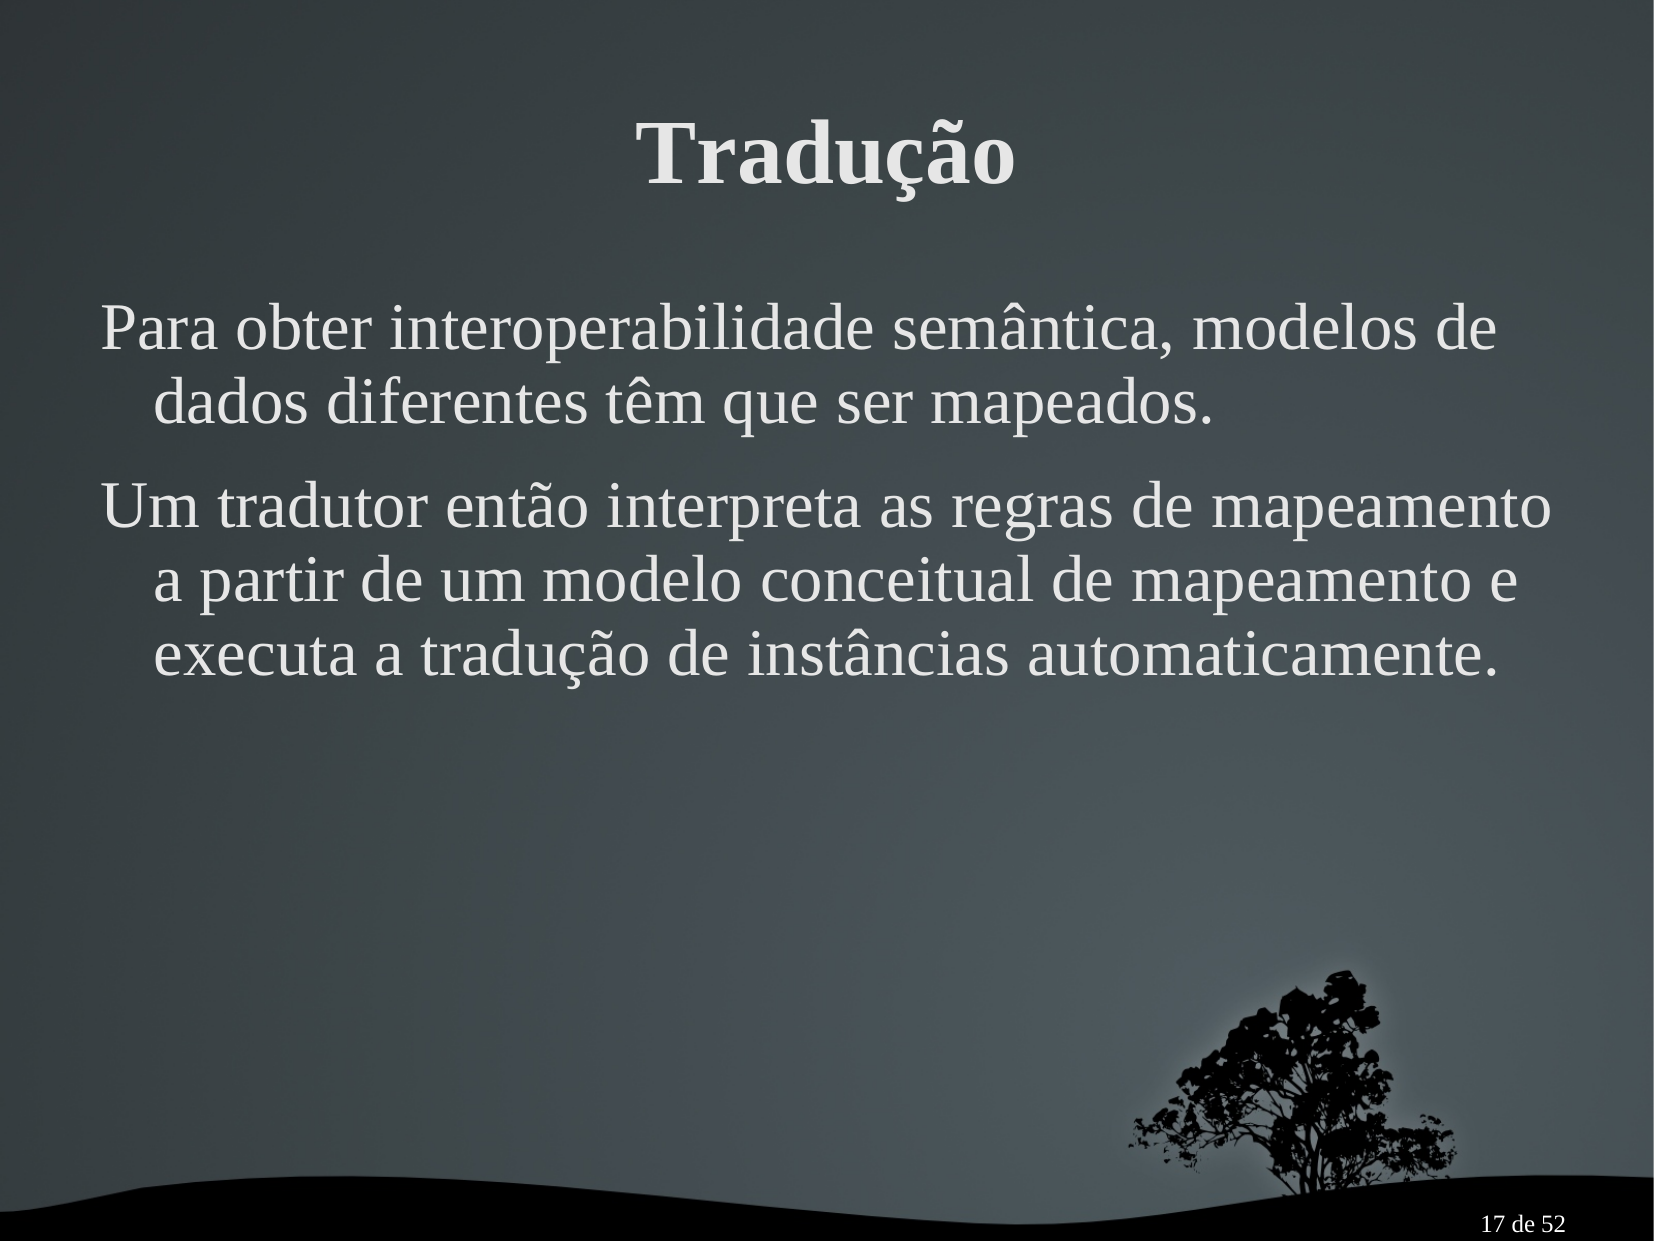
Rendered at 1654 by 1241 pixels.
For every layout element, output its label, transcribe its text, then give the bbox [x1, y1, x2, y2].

list Para obter interoperabilidade semântica, modelos de dados diferentes têm que ser mapeados. Um tradutor então interpreta as regras de mapeamento a partir de um modelo conceitual de mapeamento e executa a tradução de instâncias automaticamente. [82, 290, 1571, 1109]
picture [0, 0, 1654, 1241]
title Tradução [82, 49, 1571, 257]
